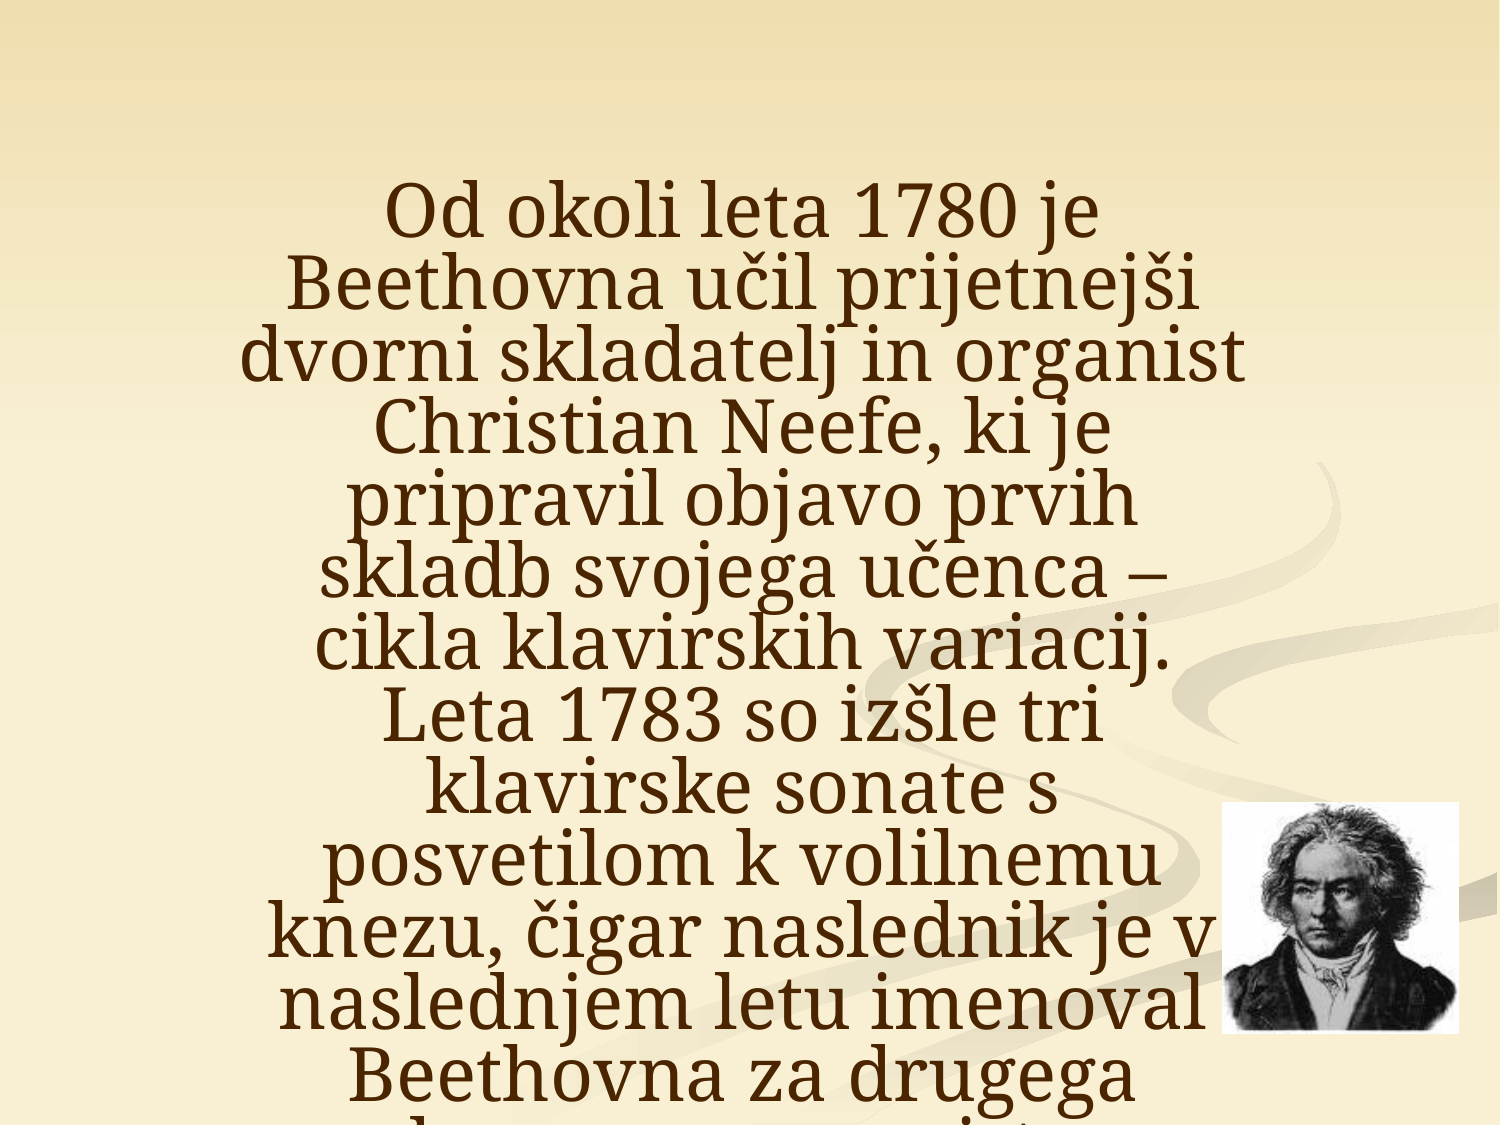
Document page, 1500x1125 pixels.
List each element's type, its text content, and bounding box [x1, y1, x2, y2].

picture [1222, 802, 1459, 1034]
subtitle Od okoli leta 1780 je Beethovna učil prijetnejši dvorni skladatelj in organist Christian Neefe, ki je pripravil objavo prvih skladb svojega učenca – cikla klavirskih variacij. Leta 1783 so izšle tri klavirske sonate s posvetilom k volilnemu knezu, čigar naslednik je v naslednjem letu imenoval Beethovna za drugega dvornega organista. [218, 172, 1269, 461]
